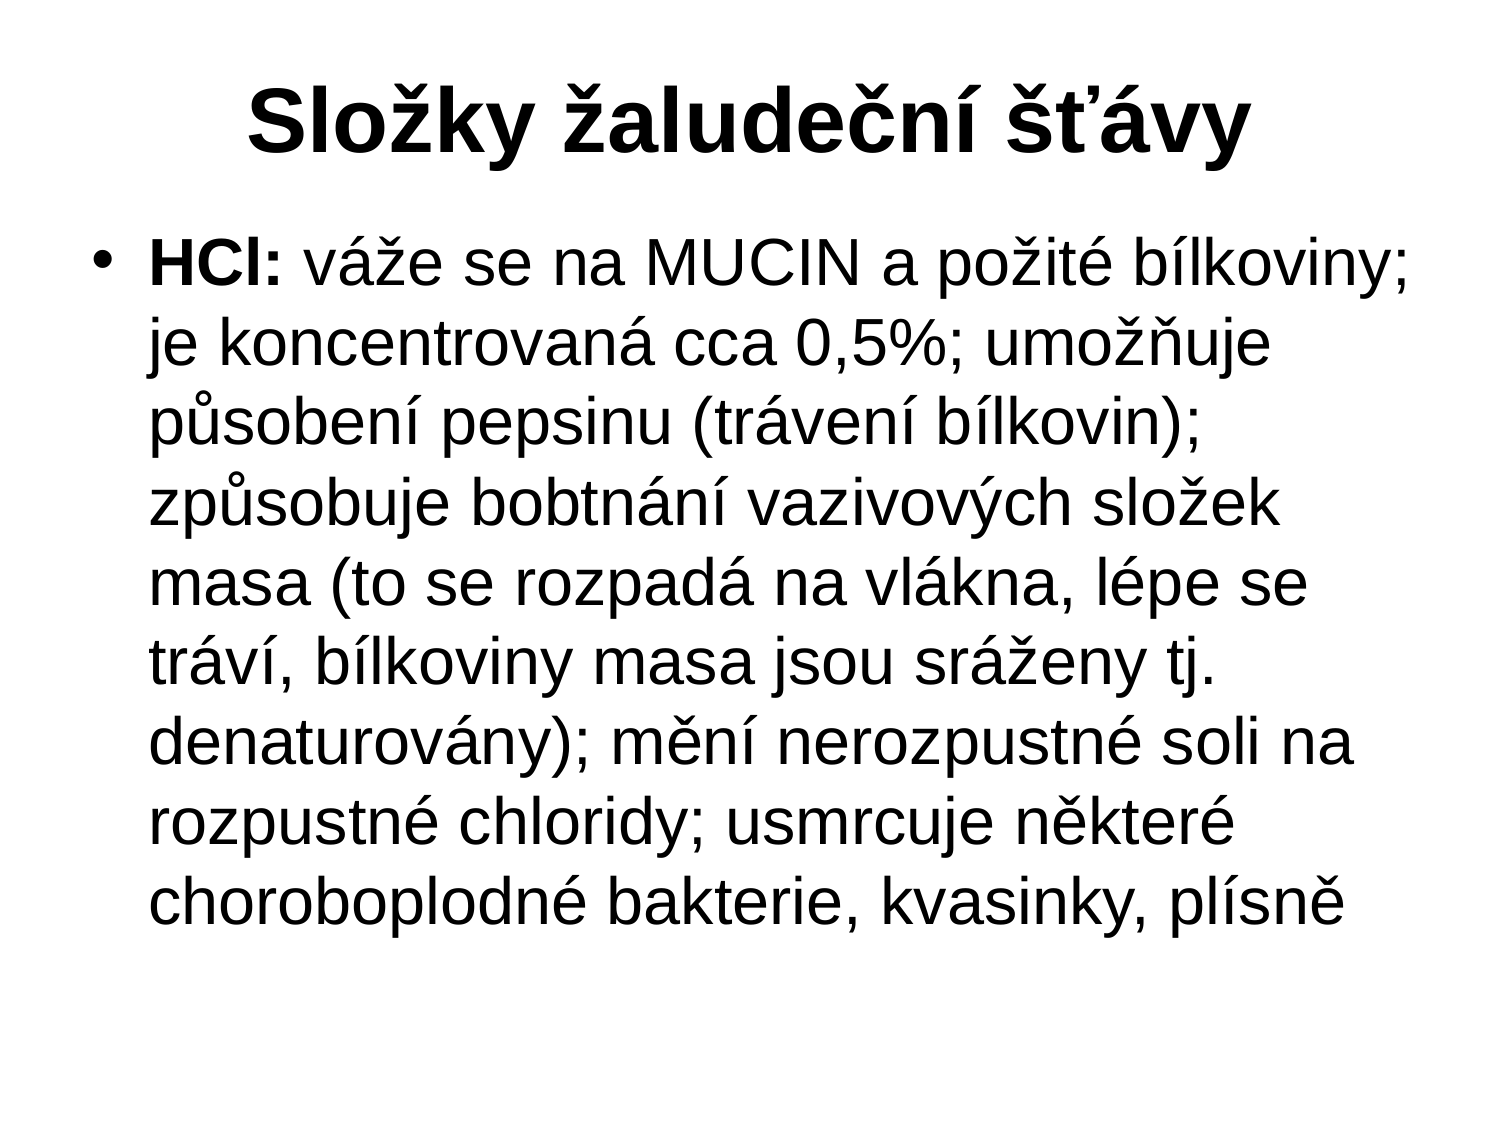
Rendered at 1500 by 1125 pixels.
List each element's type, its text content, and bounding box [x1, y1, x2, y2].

title Složky žaludeční šťávy [75, 45, 1426, 188]
list HCl: váže se na MUCIN a požité bílkoviny; je koncentrovaná cca 0,5%; umožňuje působení pepsinu (trávení bílkovin); způsobuje bobtnání vazivových složek masa (to se rozpadá na vlákna, lépe se tráví, bílkoviny masa jsou sráženy tj. denaturovány); mění nerozpustné soli na rozpustné chloridy; usmrcuje některé choroboplodné bakterie, kvasinky, plísně [76, 210, 1427, 1010]
